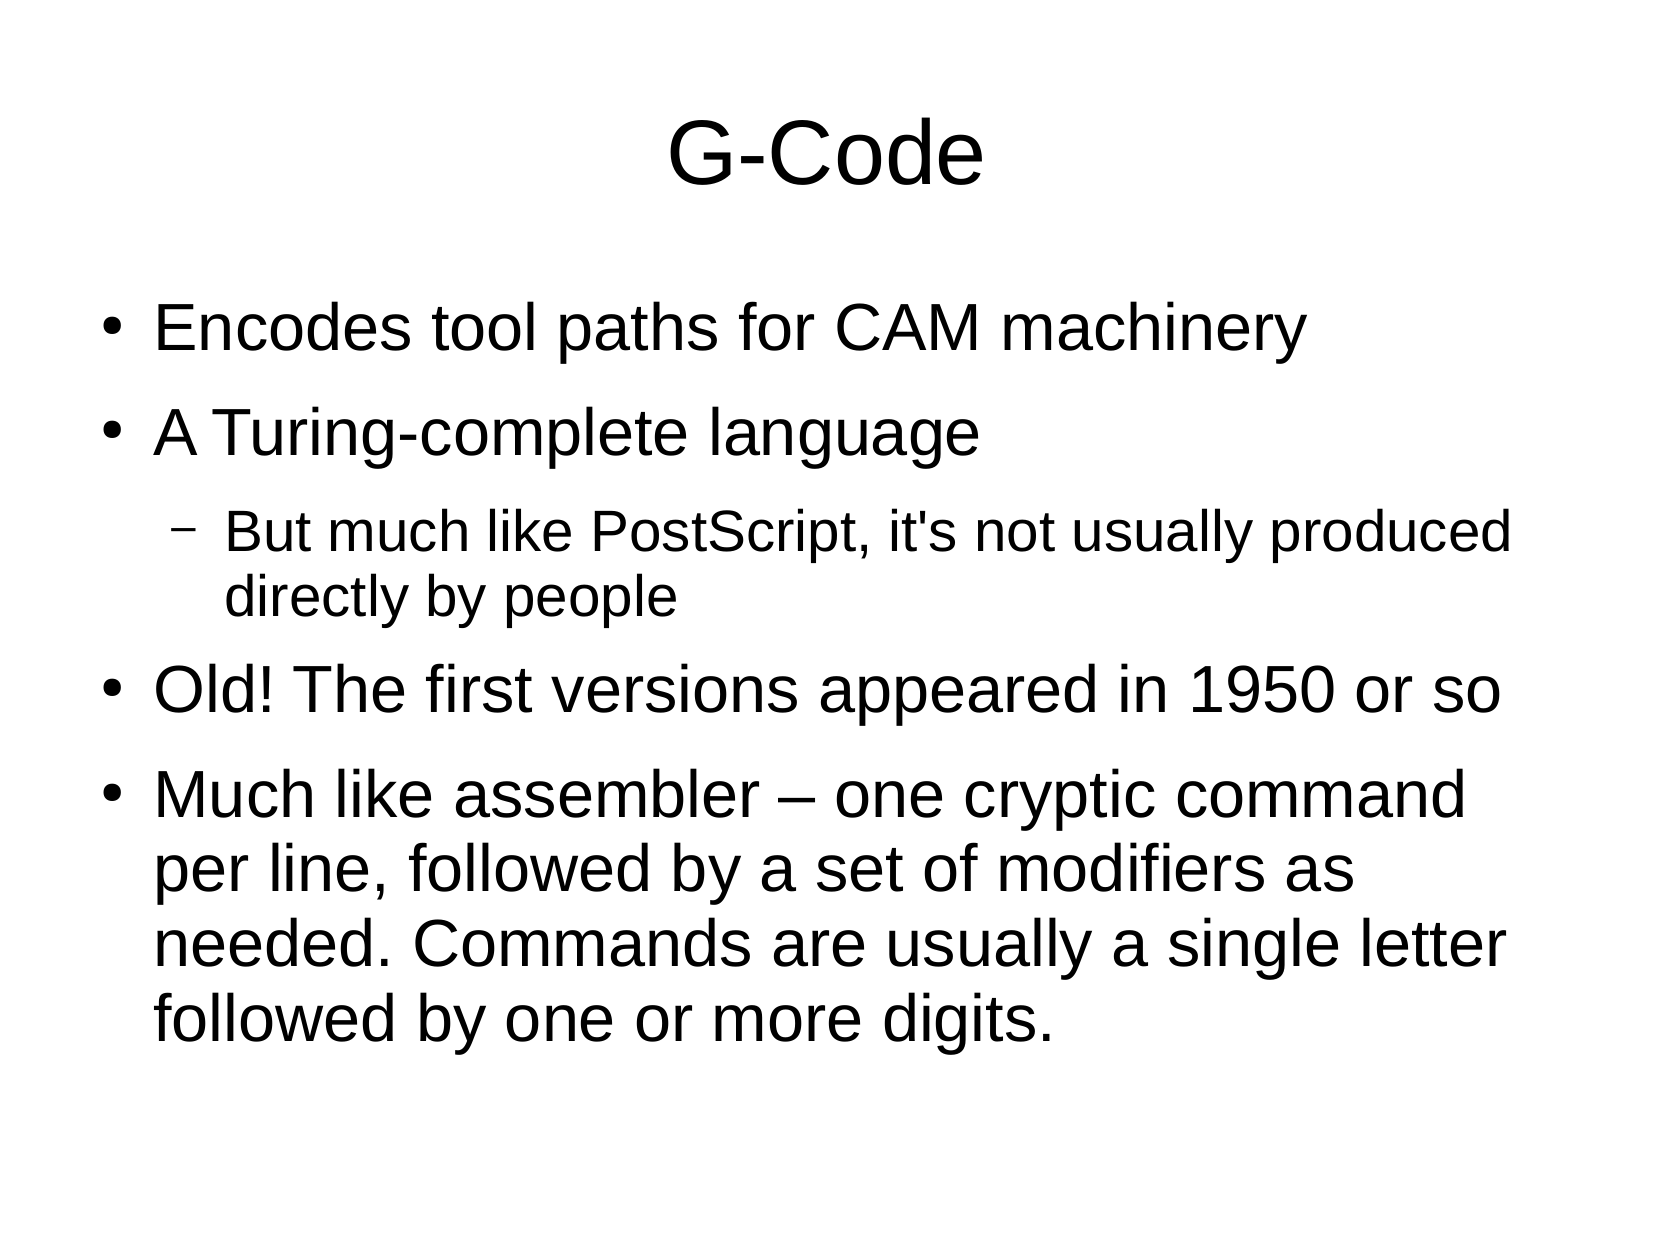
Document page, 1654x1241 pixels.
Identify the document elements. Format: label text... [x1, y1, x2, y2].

list Encodes tool paths for CAM machinery A Turing-complete language But much like PostScript, it's not usually produced directly by people Old! The first versions appeared in 1950 or so Much like assembler – one cryptic command per line, followed by a set of modifiers as needed. Commands are usually a single letter followed by one or more digits. [82, 290, 1538, 1171]
title G-Code [82, 49, 1571, 257]
